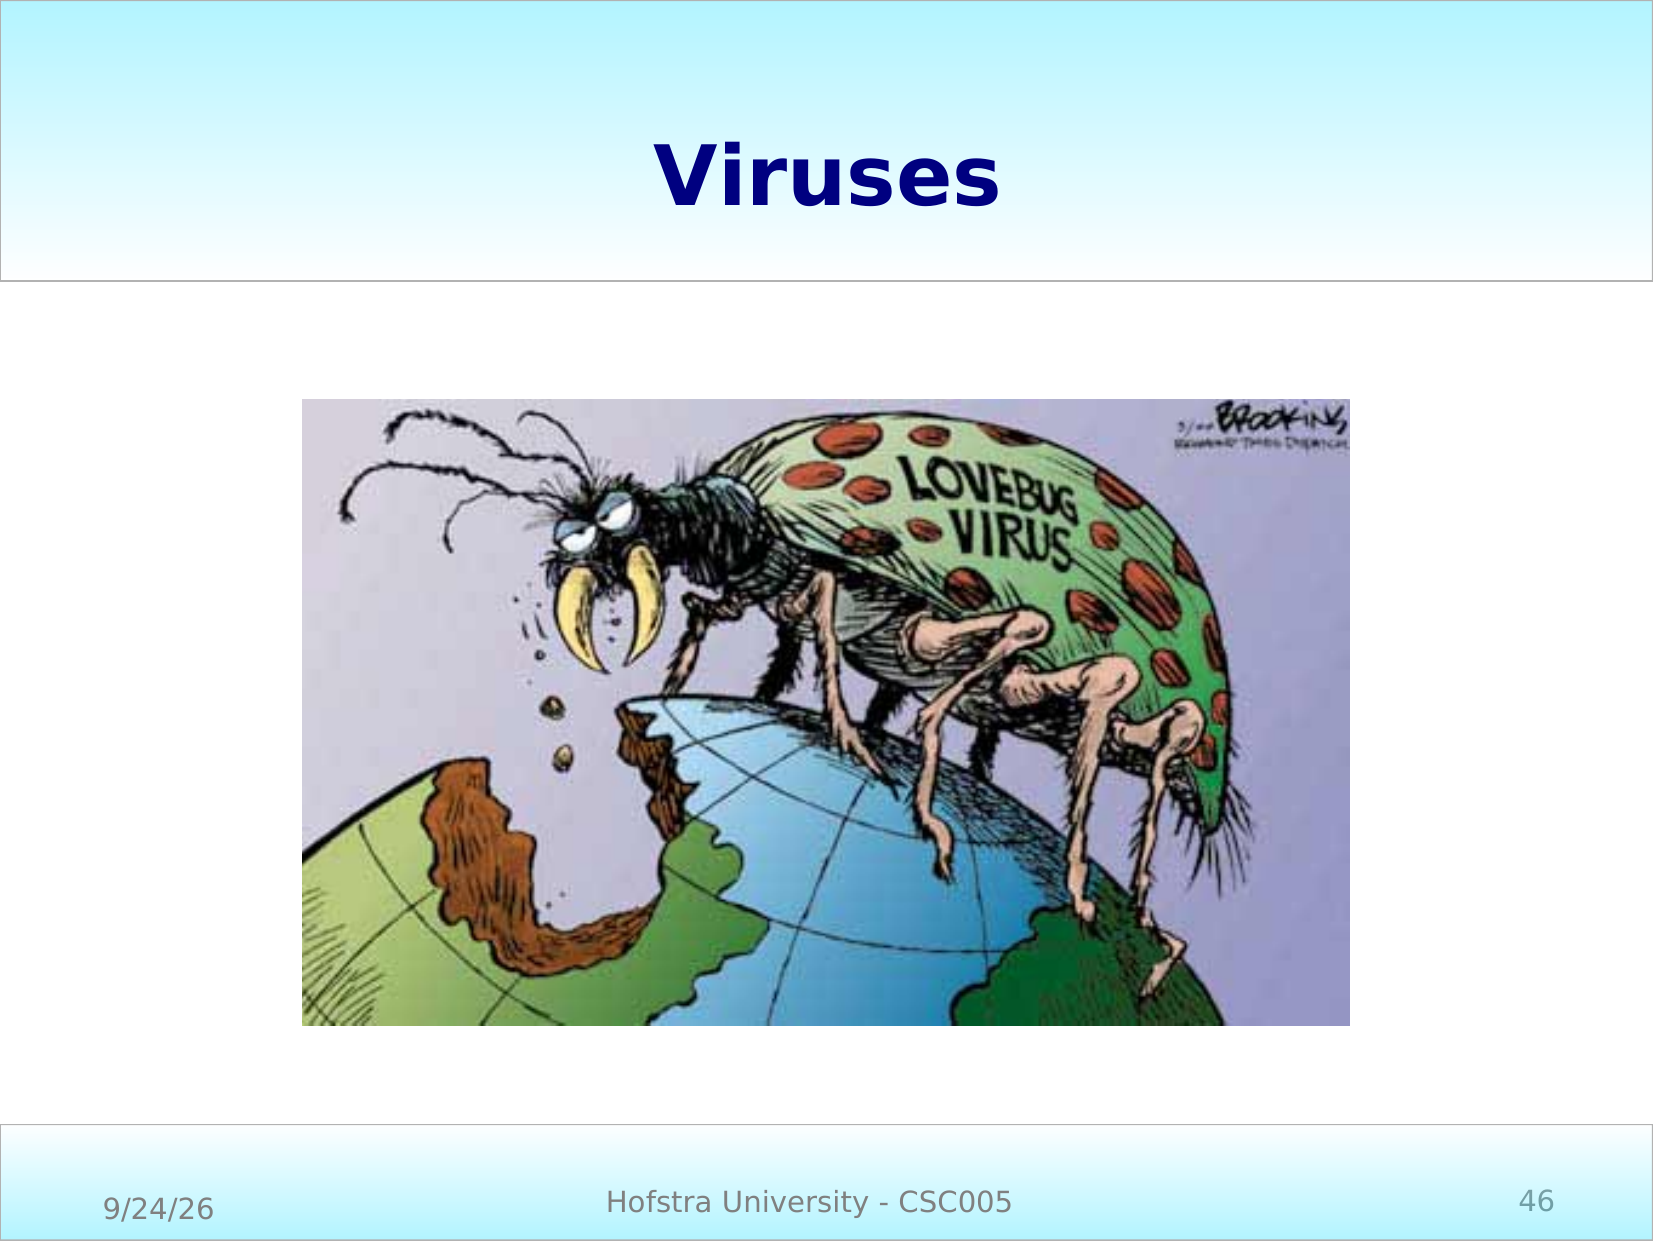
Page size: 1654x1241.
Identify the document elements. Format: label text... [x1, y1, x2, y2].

picture [302, 399, 1350, 1026]
title Viruses [123, 93, 1533, 233]
